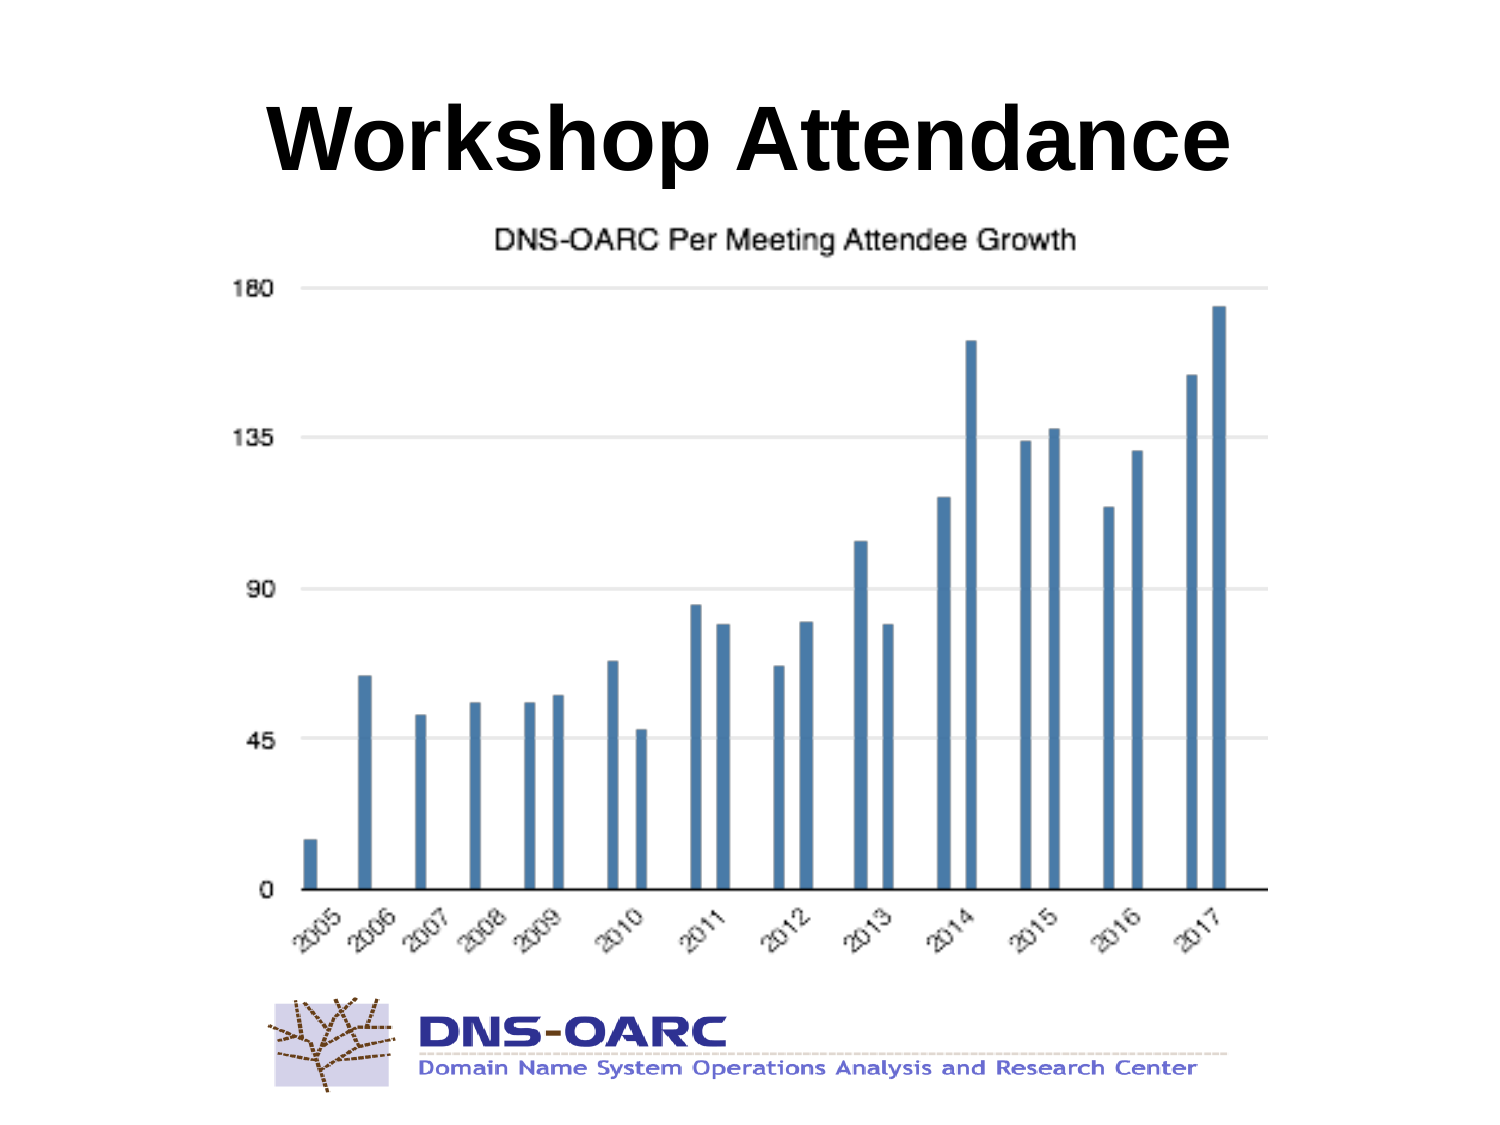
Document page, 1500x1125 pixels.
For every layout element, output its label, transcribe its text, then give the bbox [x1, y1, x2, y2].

picture [214, 991, 1259, 1099]
title Workshop Attendance [75, 44, 1425, 233]
picture [232, 224, 1268, 961]
